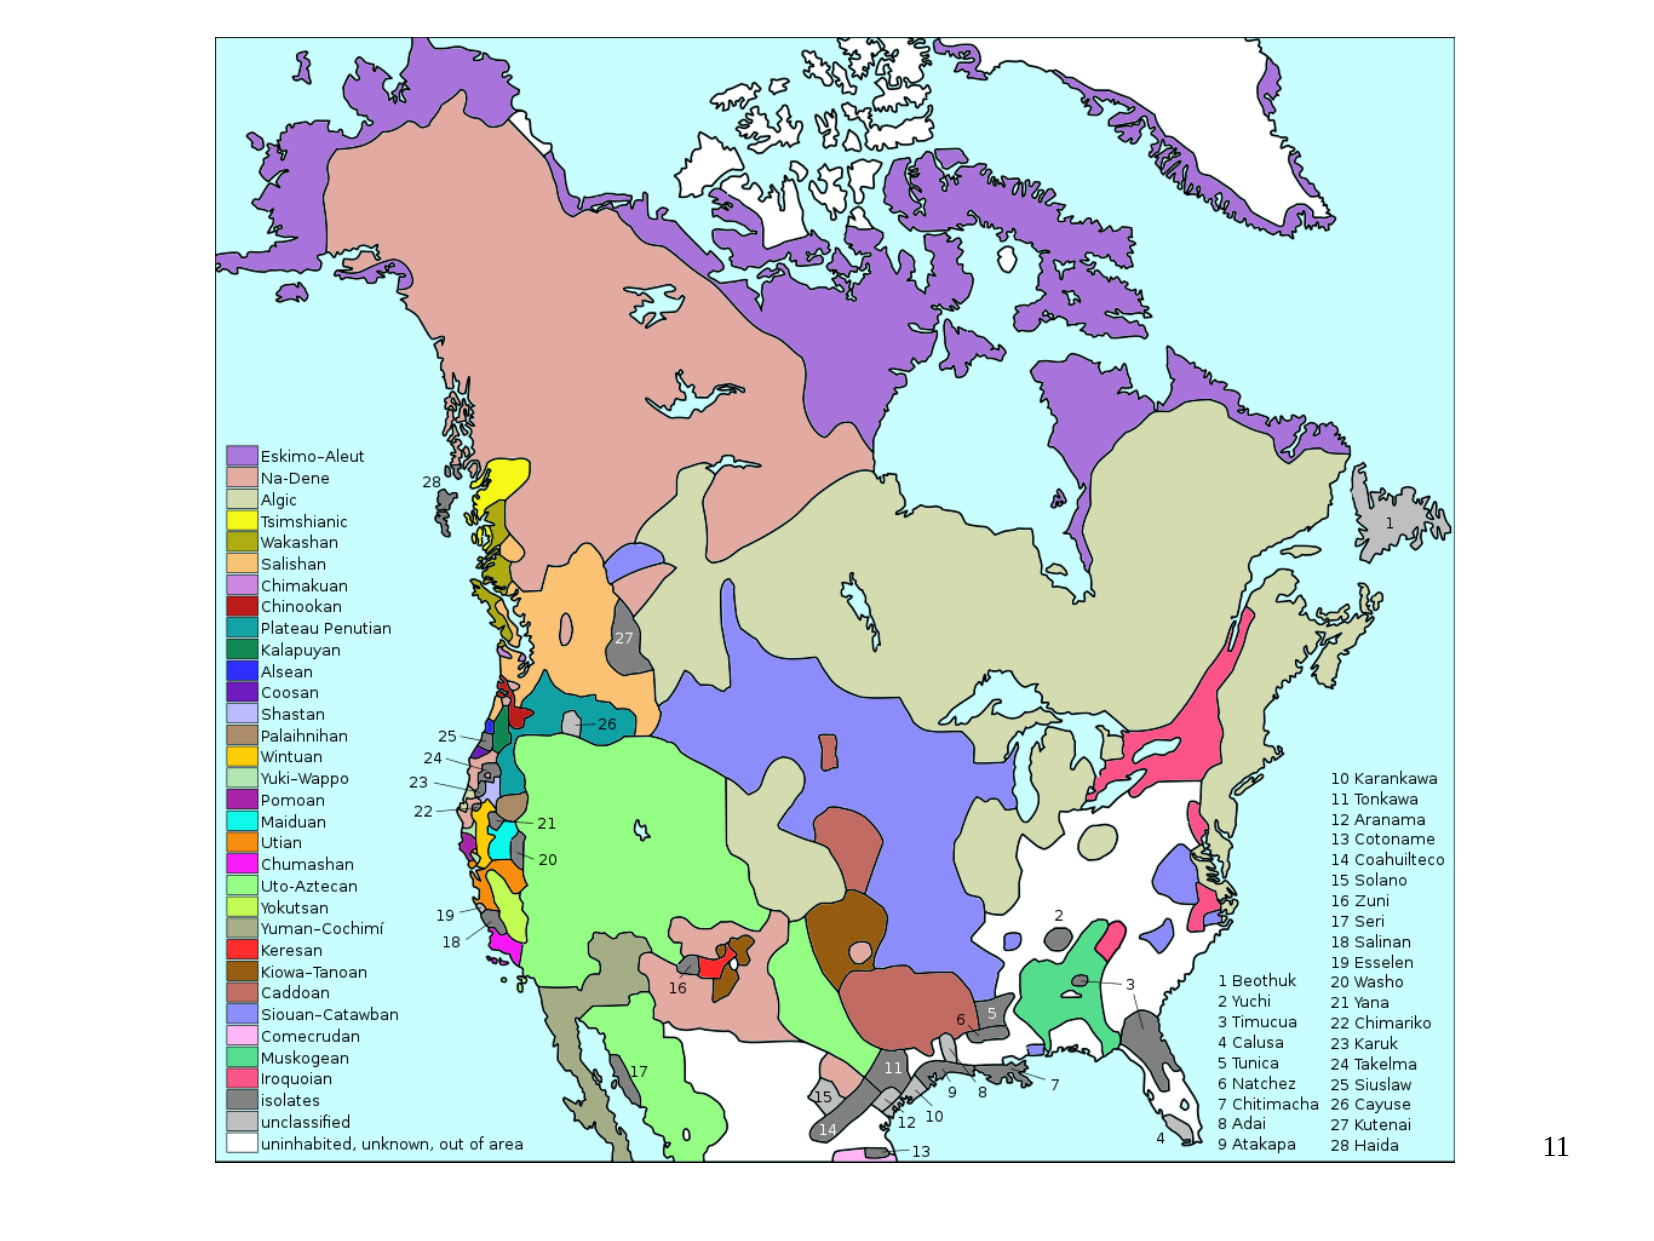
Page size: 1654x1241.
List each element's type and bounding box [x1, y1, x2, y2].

picture [215, 37, 1455, 1163]
